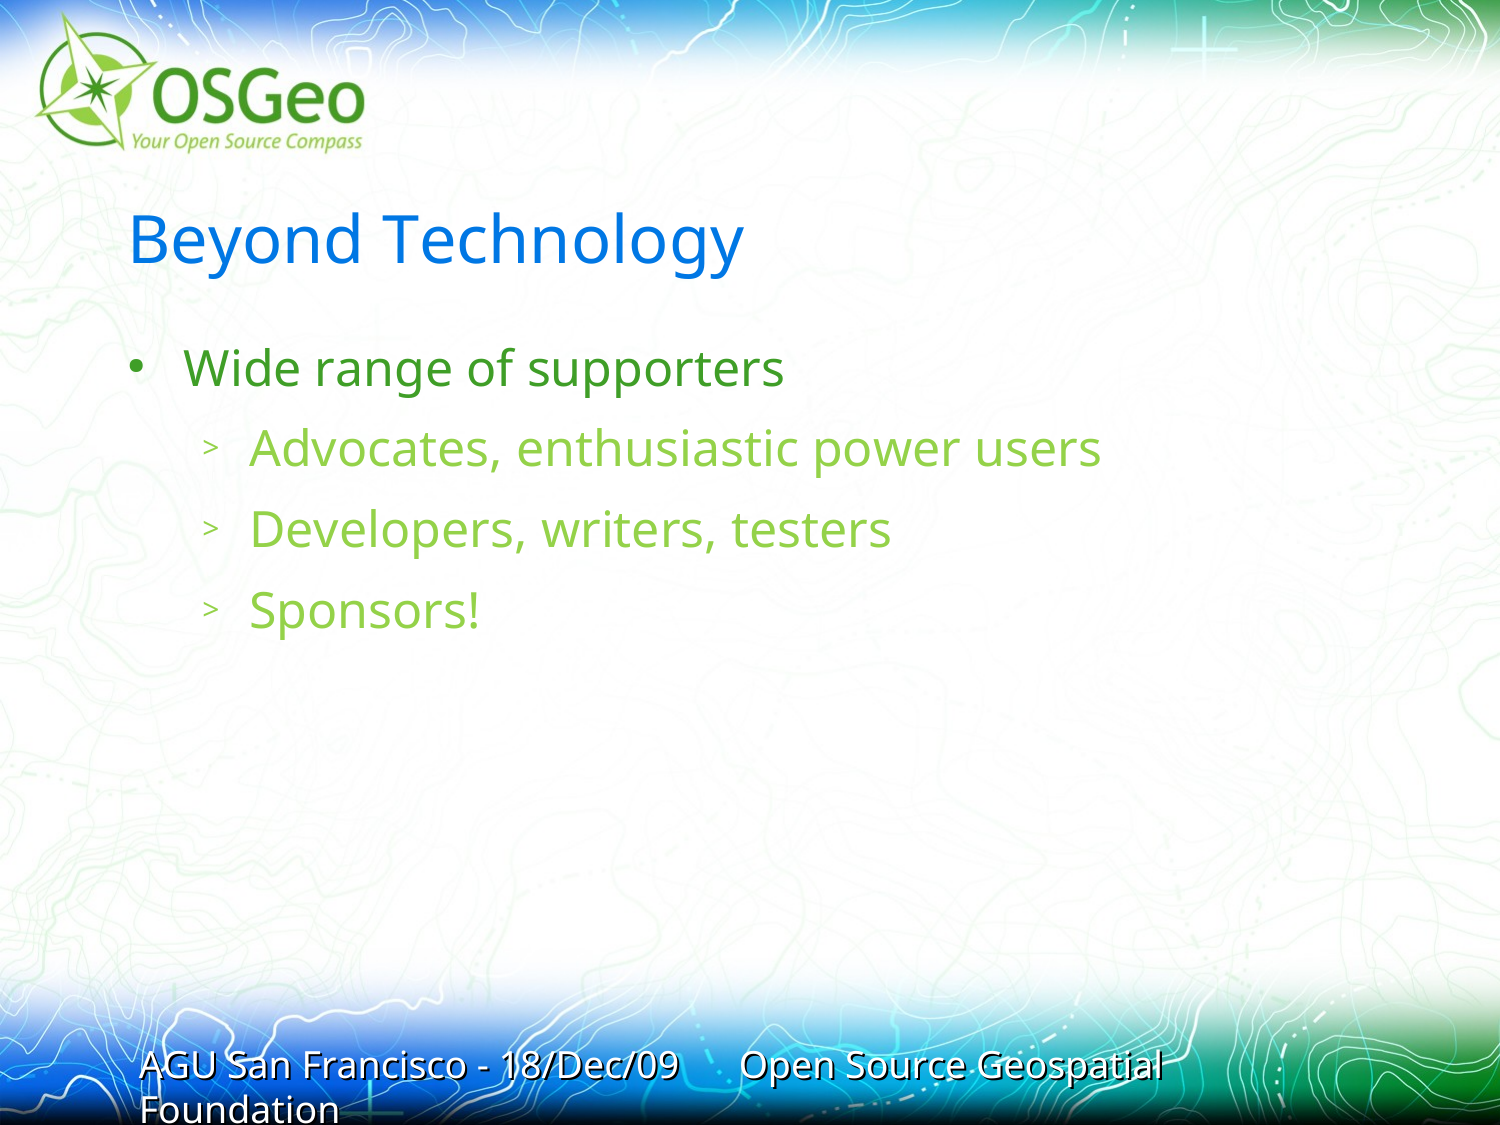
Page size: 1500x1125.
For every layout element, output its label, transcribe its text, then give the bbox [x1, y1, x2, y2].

picture [165, 1107, 175, 1121]
picture [0, 0, 1500, 1125]
picture [212, 1107, 223, 1125]
list Wide range of supporters Advocates, enthusiastic power users Developers, writers, testers Sponsors! [112, 324, 1388, 1068]
picture [325, 1107, 336, 1125]
picture [301, 1107, 311, 1121]
title Beyond Technology [112, 187, 1388, 288]
picture [234, 1107, 244, 1121]
picture [257, 1115, 265, 1121]
